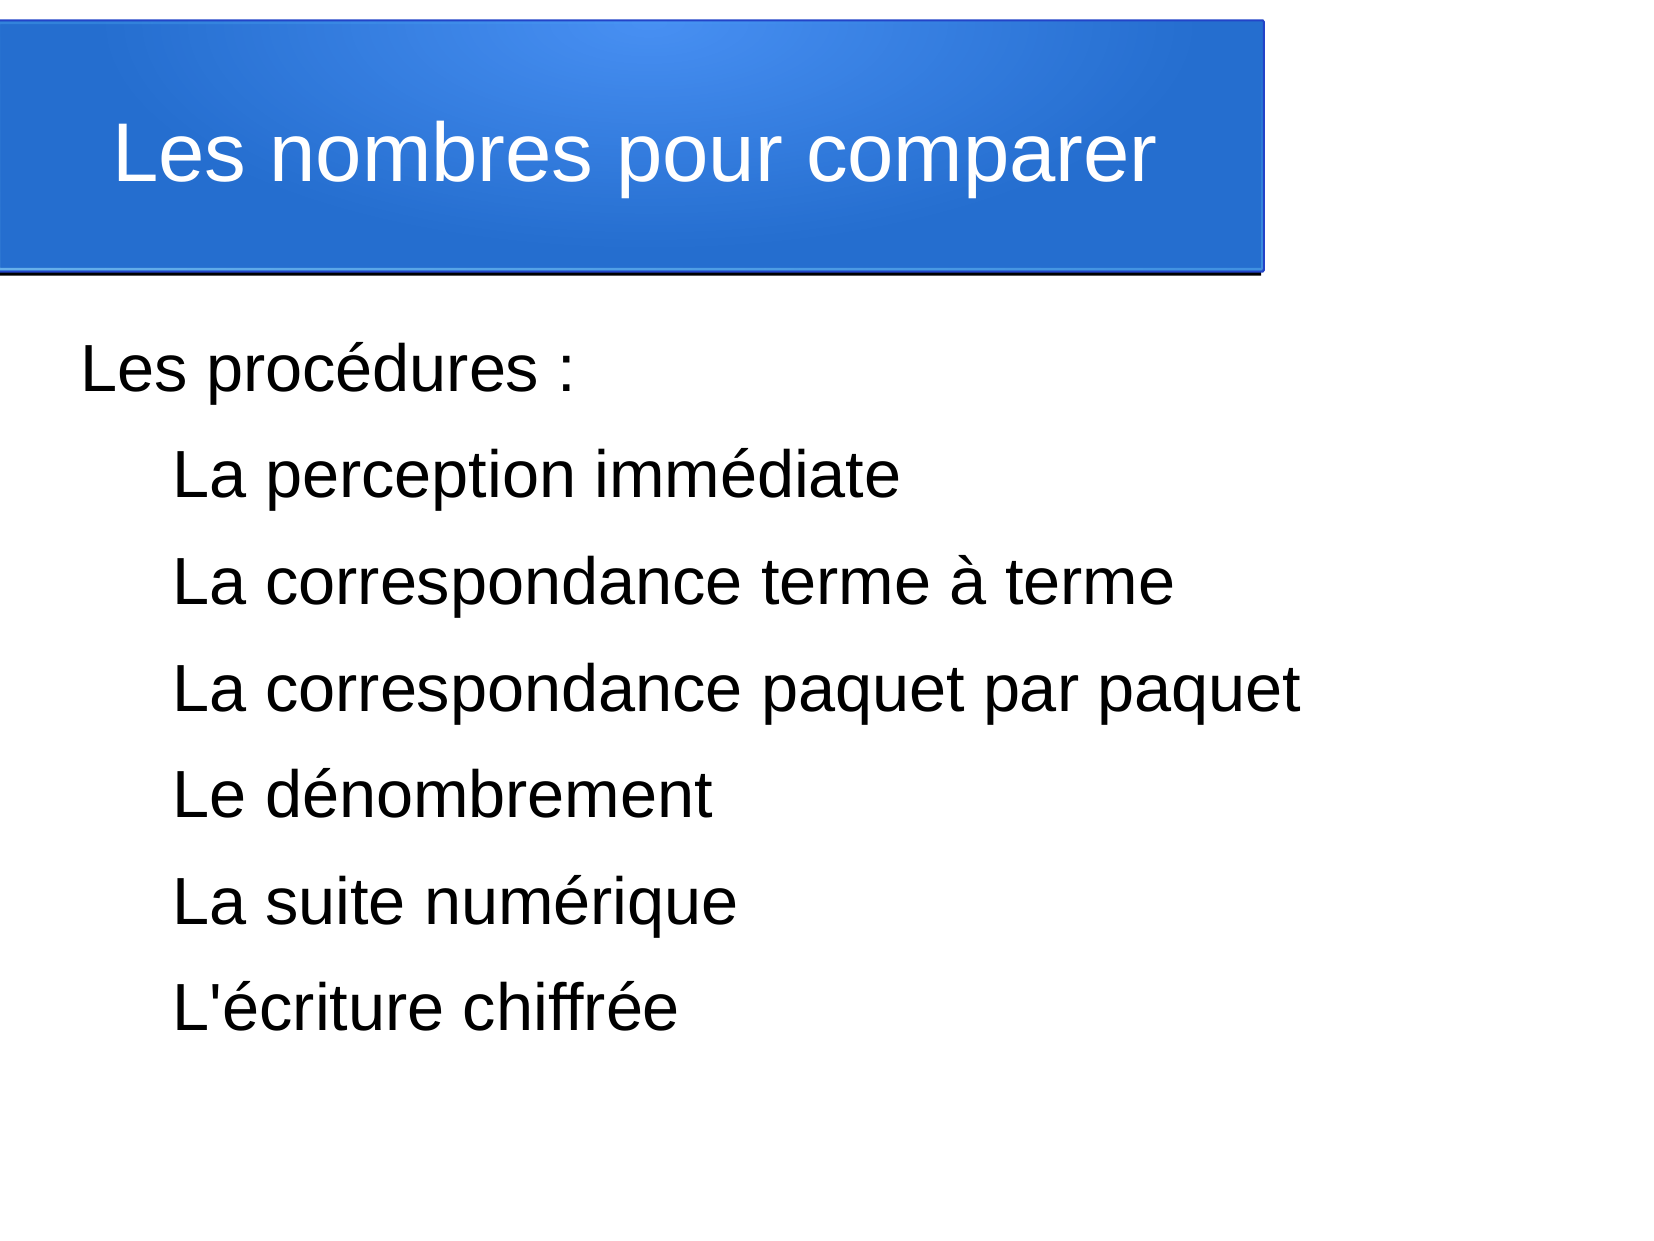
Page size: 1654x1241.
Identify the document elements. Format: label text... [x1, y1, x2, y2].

title Les nombres pour comparer [0, 49, 1215, 257]
list Les procédures : La perception immédiate La correspondance terme à terme La correspondance paquet par paquet Le dénombrement La suite numérique L'écriture chiffrée [80, 330, 1536, 1134]
